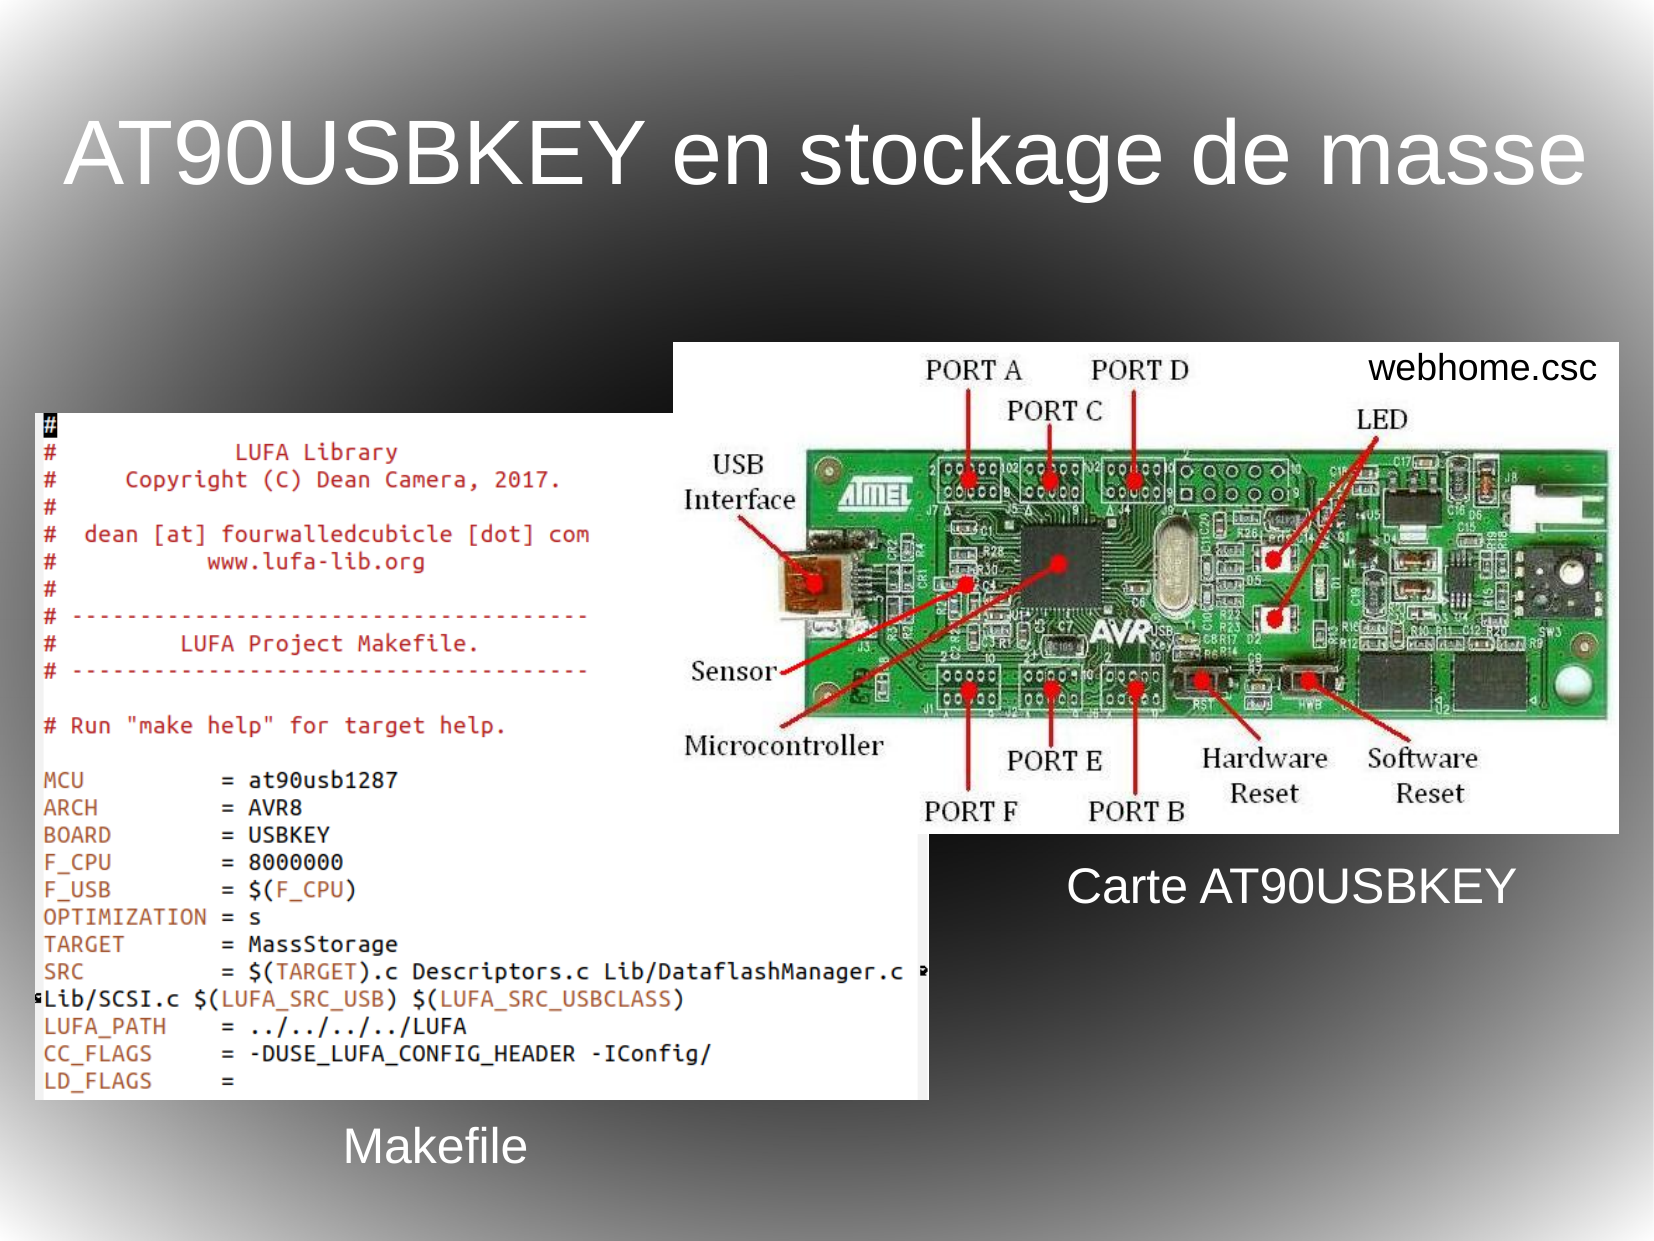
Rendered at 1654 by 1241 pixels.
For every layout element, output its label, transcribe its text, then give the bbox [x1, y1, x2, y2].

text_box Carte AT90USBKEY [1051, 850, 1533, 922]
text_box Makefile [327, 1110, 544, 1182]
picture [0, 0, 1654, 1241]
title AT90USBKEY en stockage de masse [59, 49, 1595, 257]
text_box webhome.csc [1353, 338, 1613, 396]
